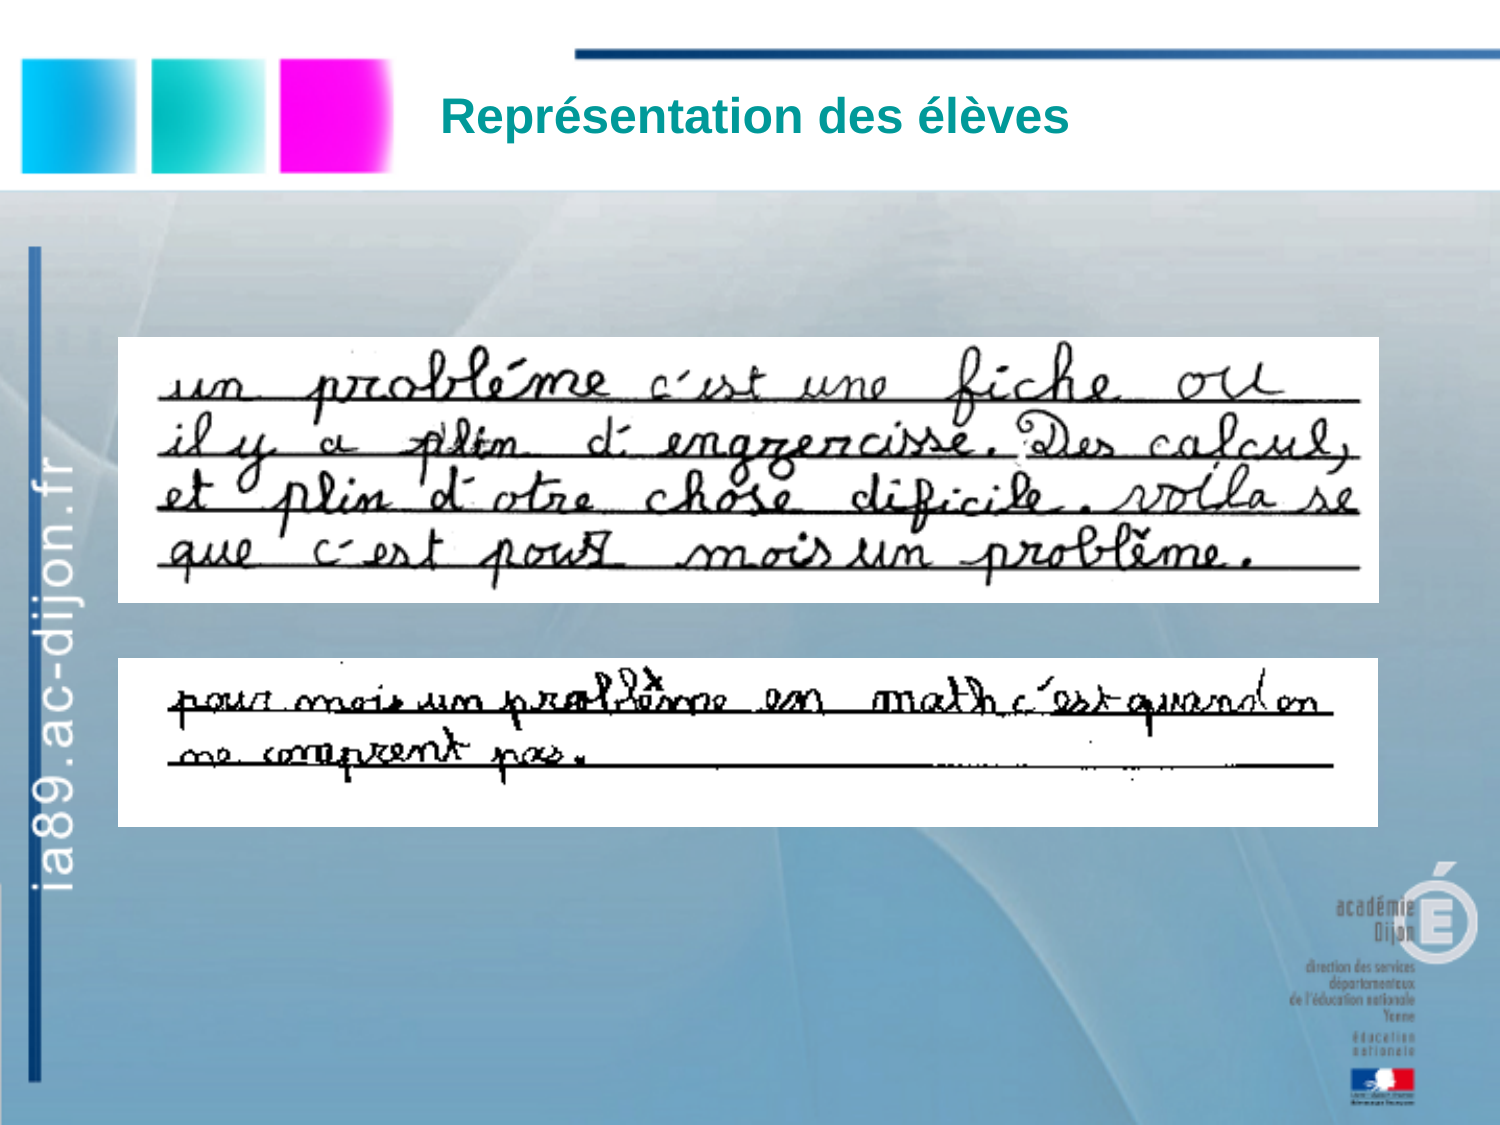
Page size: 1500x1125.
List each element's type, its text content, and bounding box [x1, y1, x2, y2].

picture [0, 0, 1500, 1125]
title Représentation des élèves [425, 42, 1459, 185]
